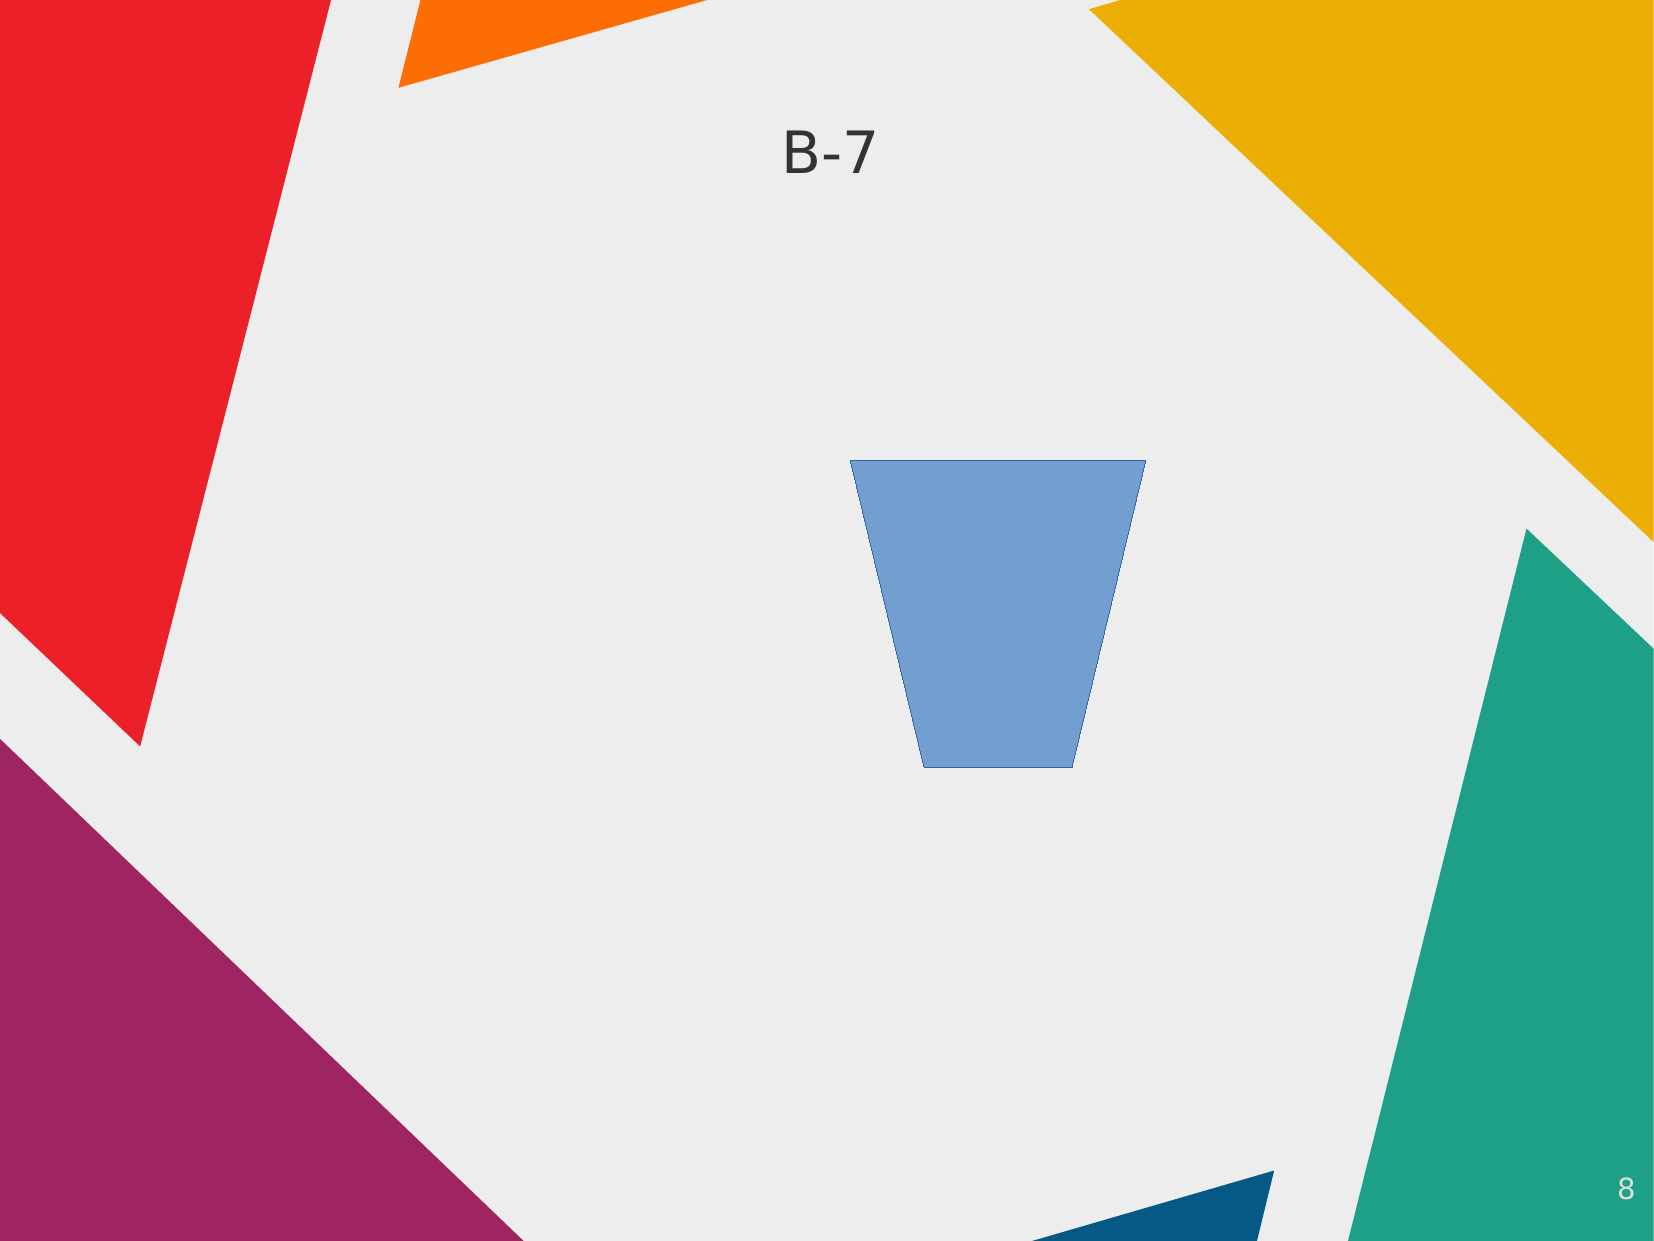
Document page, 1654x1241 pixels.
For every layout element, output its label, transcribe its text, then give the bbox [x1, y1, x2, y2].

title B-7 [289, 49, 1372, 257]
text_box [850, 460, 1146, 768]
